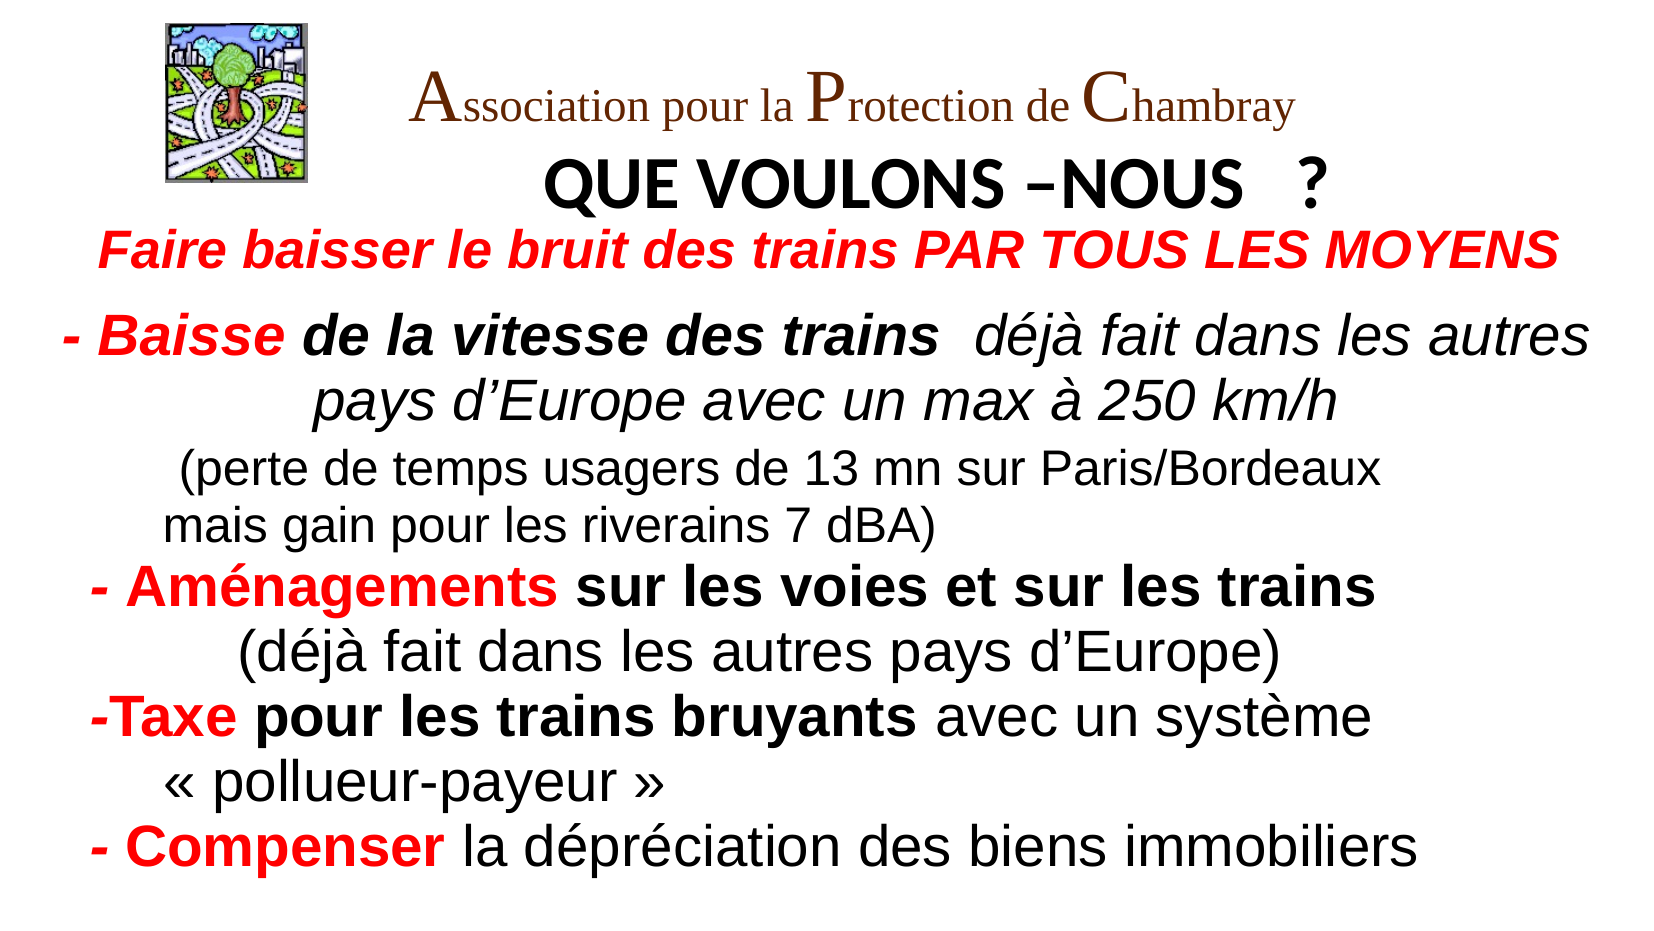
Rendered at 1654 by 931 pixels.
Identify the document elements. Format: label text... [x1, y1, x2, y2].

text_box QUE VOULONS –NOUS ? [425, 145, 1449, 212]
text_box Faire baisser le bruit des trains PAR TOUS LES MOYENS [82, 212, 1607, 288]
picture [165, 23, 308, 183]
text_box - Baisse de la vitesse des trains déjà fait dans les autres pays d’Europe avec un max à 250 km/h (perte de temps usagers de 13 mn sur Paris/Bordeaux mais gain pour les riverains 7 dBA) - Aménagements sur les voies et sur les trains (déjà fait dans les autres pays d’Europe) -Taxe pour les trains bruyants avec un système « pollueur-payeur » - Compenser la dépréciation des biens immobiliers [0, 295, 1654, 931]
text_box Association pour la Protection de Chambray [393, 47, 1418, 146]
